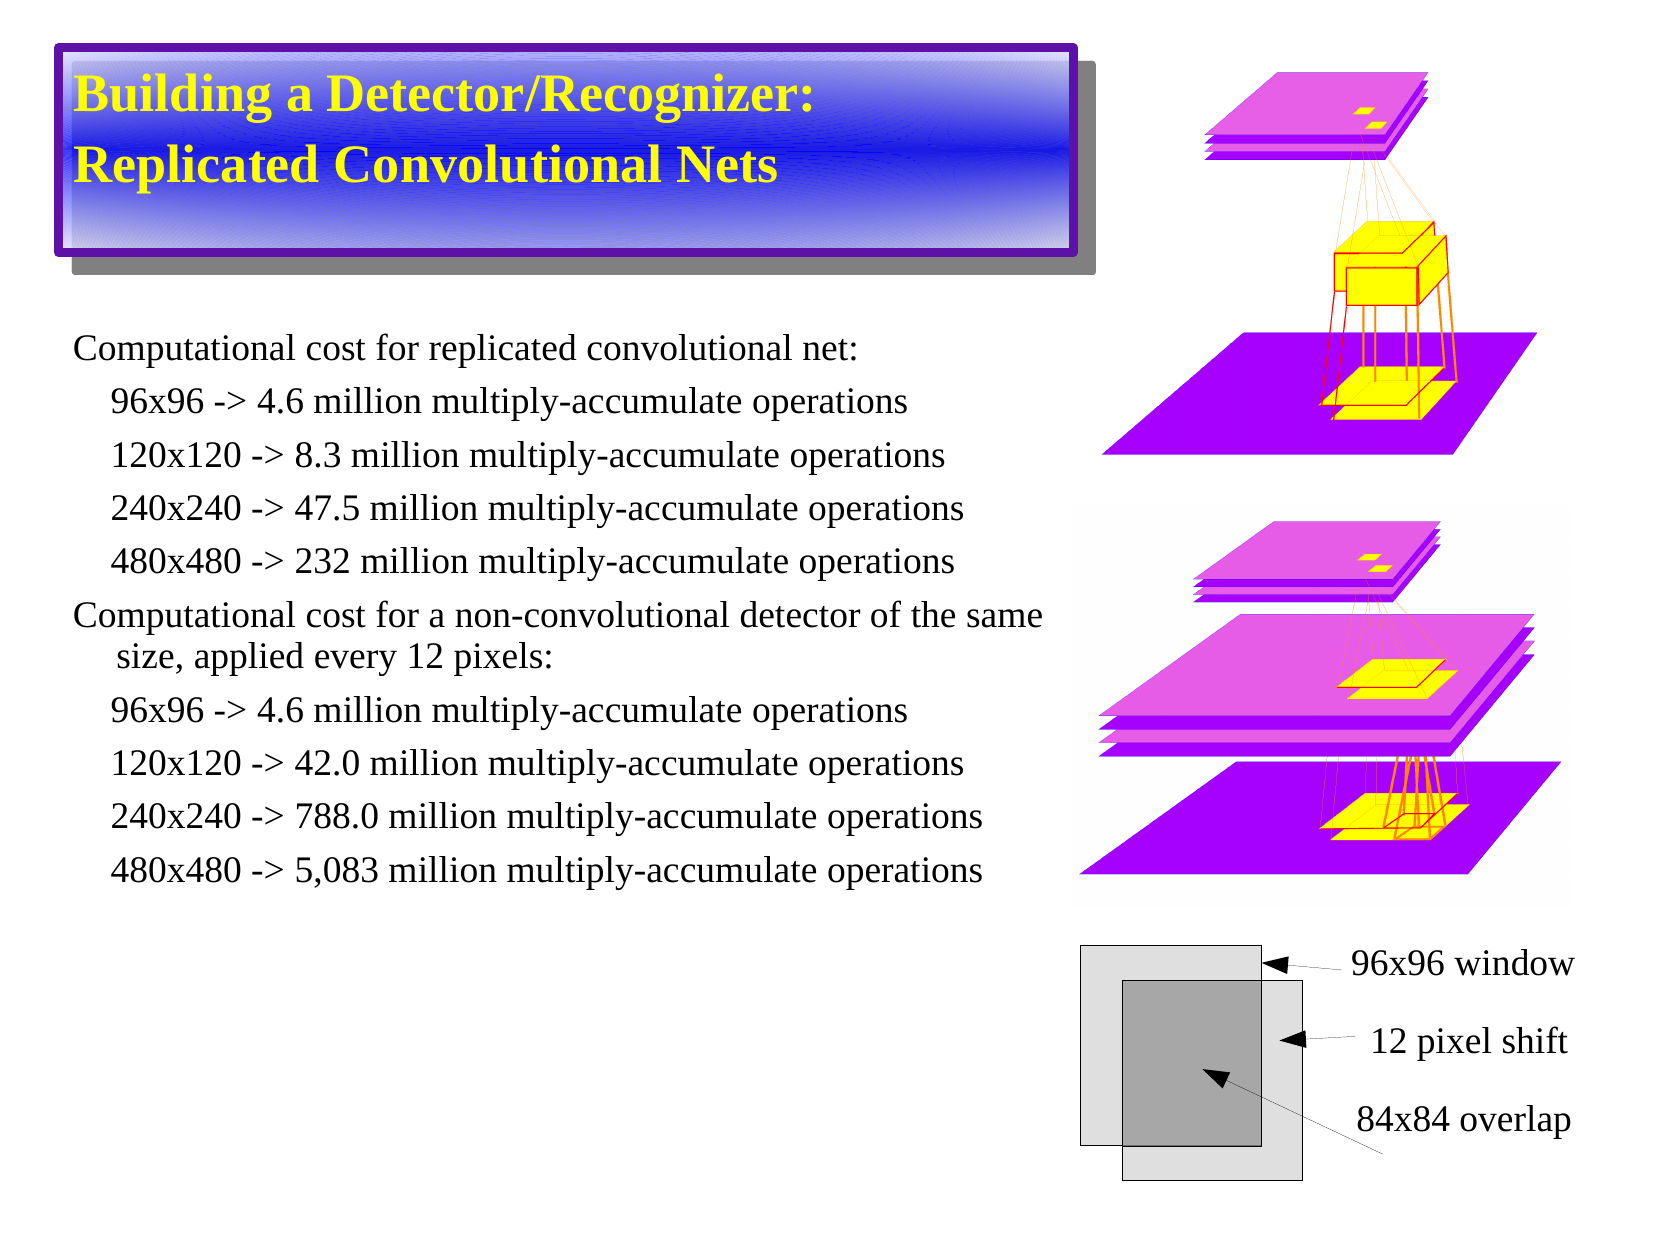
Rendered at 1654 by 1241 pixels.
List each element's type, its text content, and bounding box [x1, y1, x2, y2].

text_box 12 pixel shift [1370, 1020, 1642, 1073]
picture [1096, 49, 1542, 478]
text_box [1080, 945, 1303, 1181]
picture [1073, 504, 1570, 908]
text_box 84x84 overlap [1356, 1098, 1654, 1151]
text_box Computational cost for replicated convolutional net: 96x96 -> 4.6 million multiply-accumulate operations 120x120 -> 8.3 million multiply-accumulate operations 240x240 -> 47.5 million multiply-accumulate operations 480x480 -> 232 million multiply-accumulate operations Computational cost for a non-convolutional detector of the same size, applied every 12 pixels: 96x96 -> 4.6 million multiply-accumulate operations 120x120 -> 42.0 million multiply-accumulate operations 240x240 -> 788.0 million multiply-accumulate operations 480x480 -> 5,083 million multiply-accumulate operations [63, 327, 1055, 1060]
text_box Building a Detector/Recognizer: Replicated Convolutional Nets [58, 47, 1074, 253]
text_box 96x96 window [1351, 942, 1654, 995]
